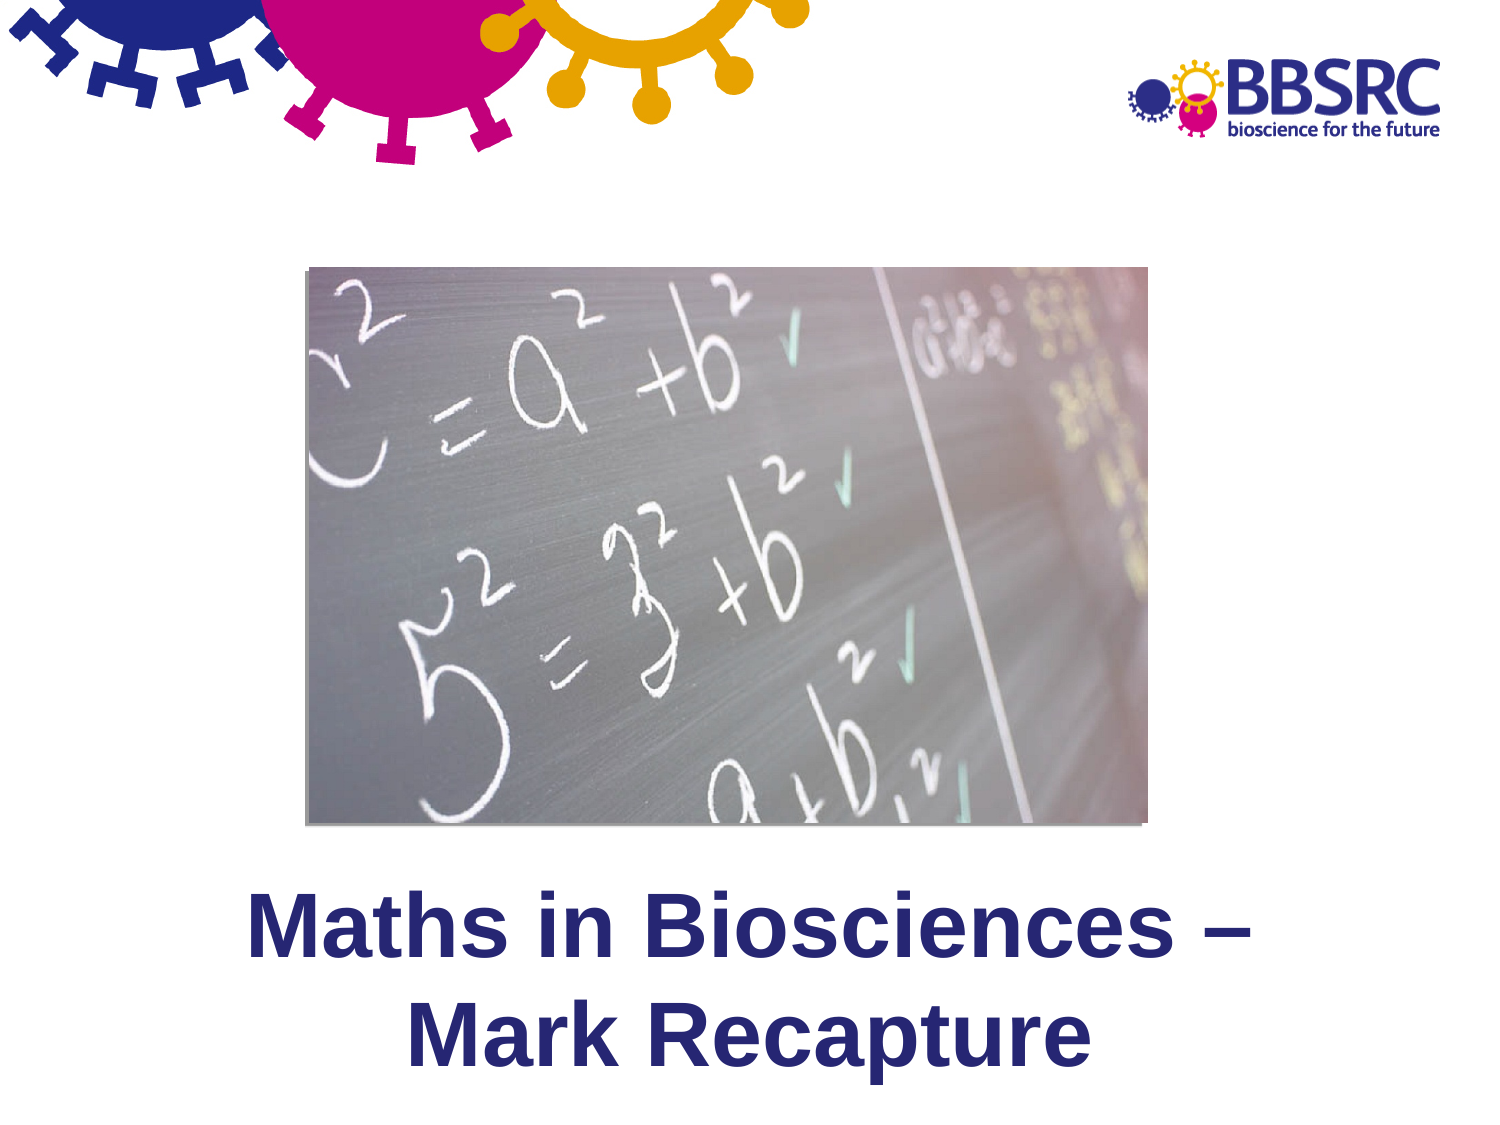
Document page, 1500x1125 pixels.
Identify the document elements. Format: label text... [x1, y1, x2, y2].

title Maths in Biosciences – Mark Recapture [112, 857, 1388, 1000]
picture [309, 267, 1148, 823]
